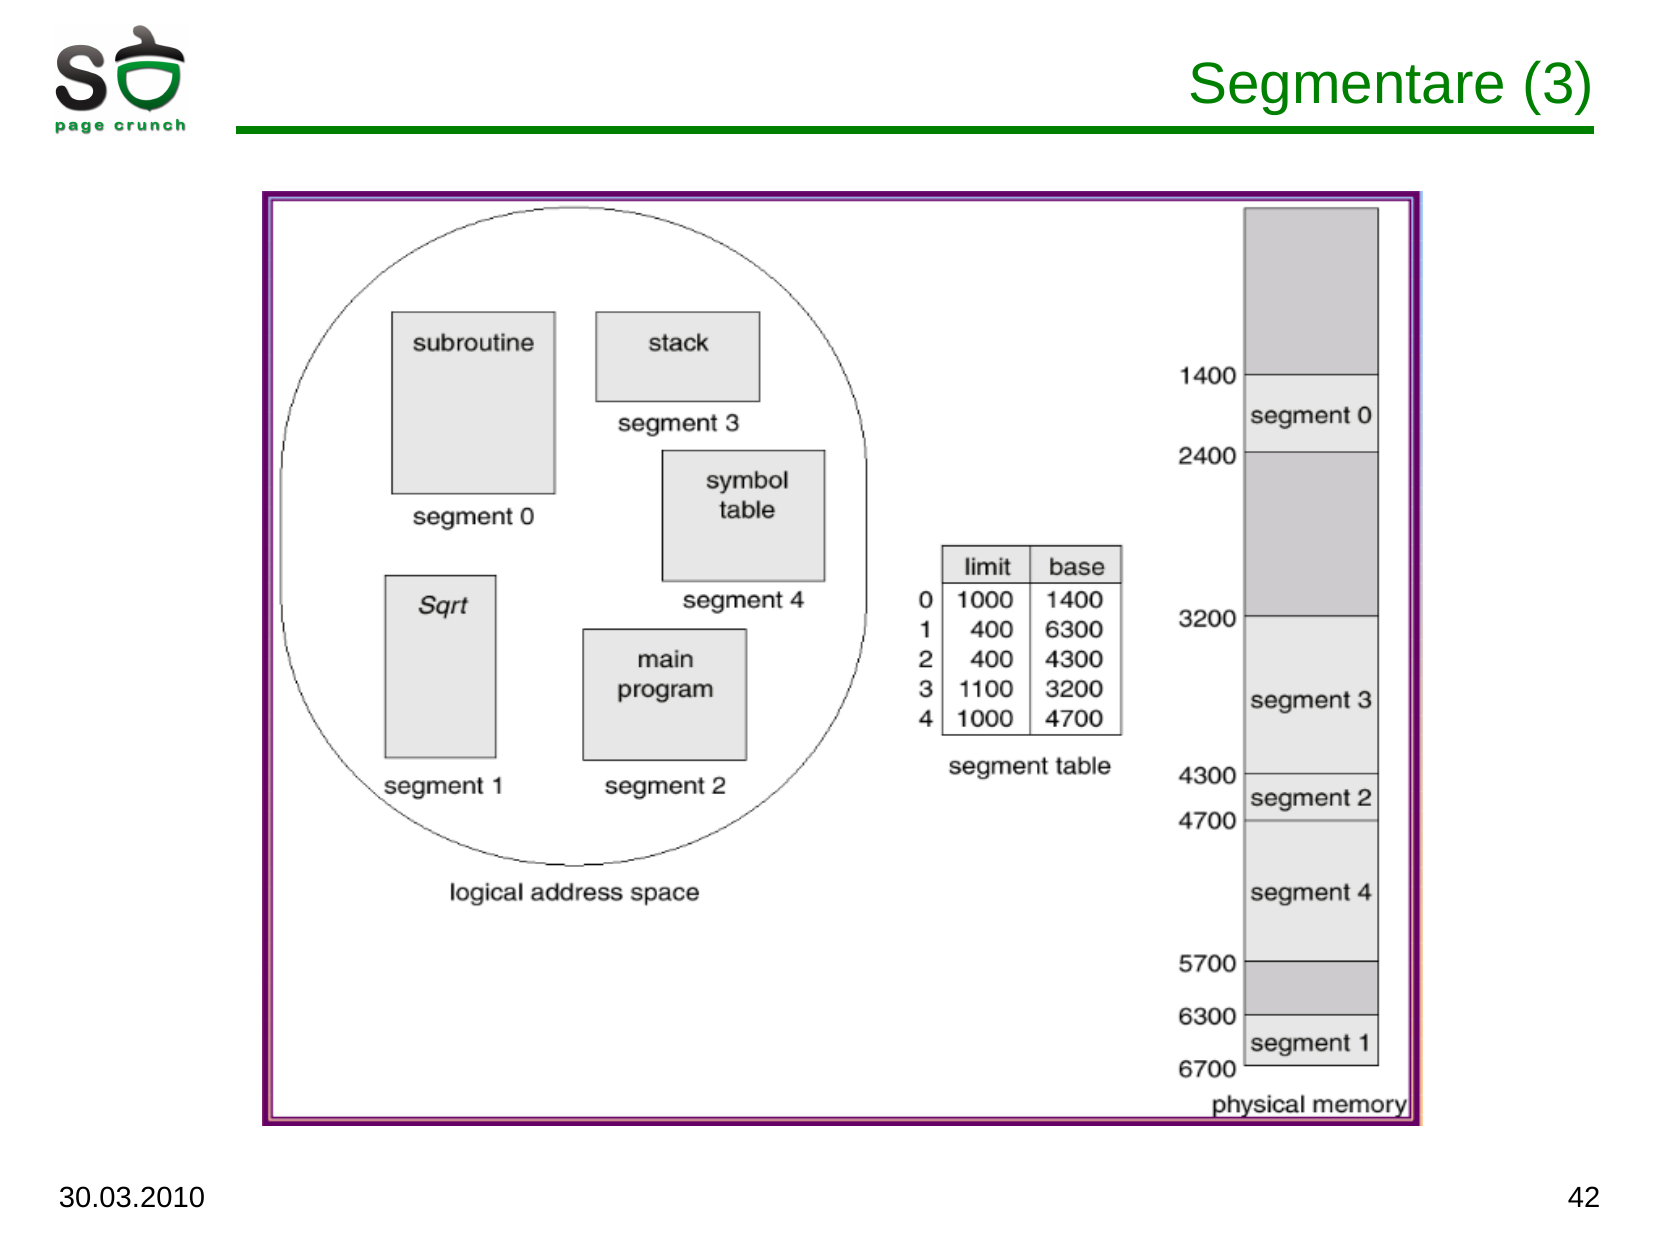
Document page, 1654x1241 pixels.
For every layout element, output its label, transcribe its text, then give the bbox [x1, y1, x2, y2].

picture [262, 191, 1423, 1126]
title Segmentare (3) [236, 49, 1595, 119]
picture [53, 23, 188, 136]
